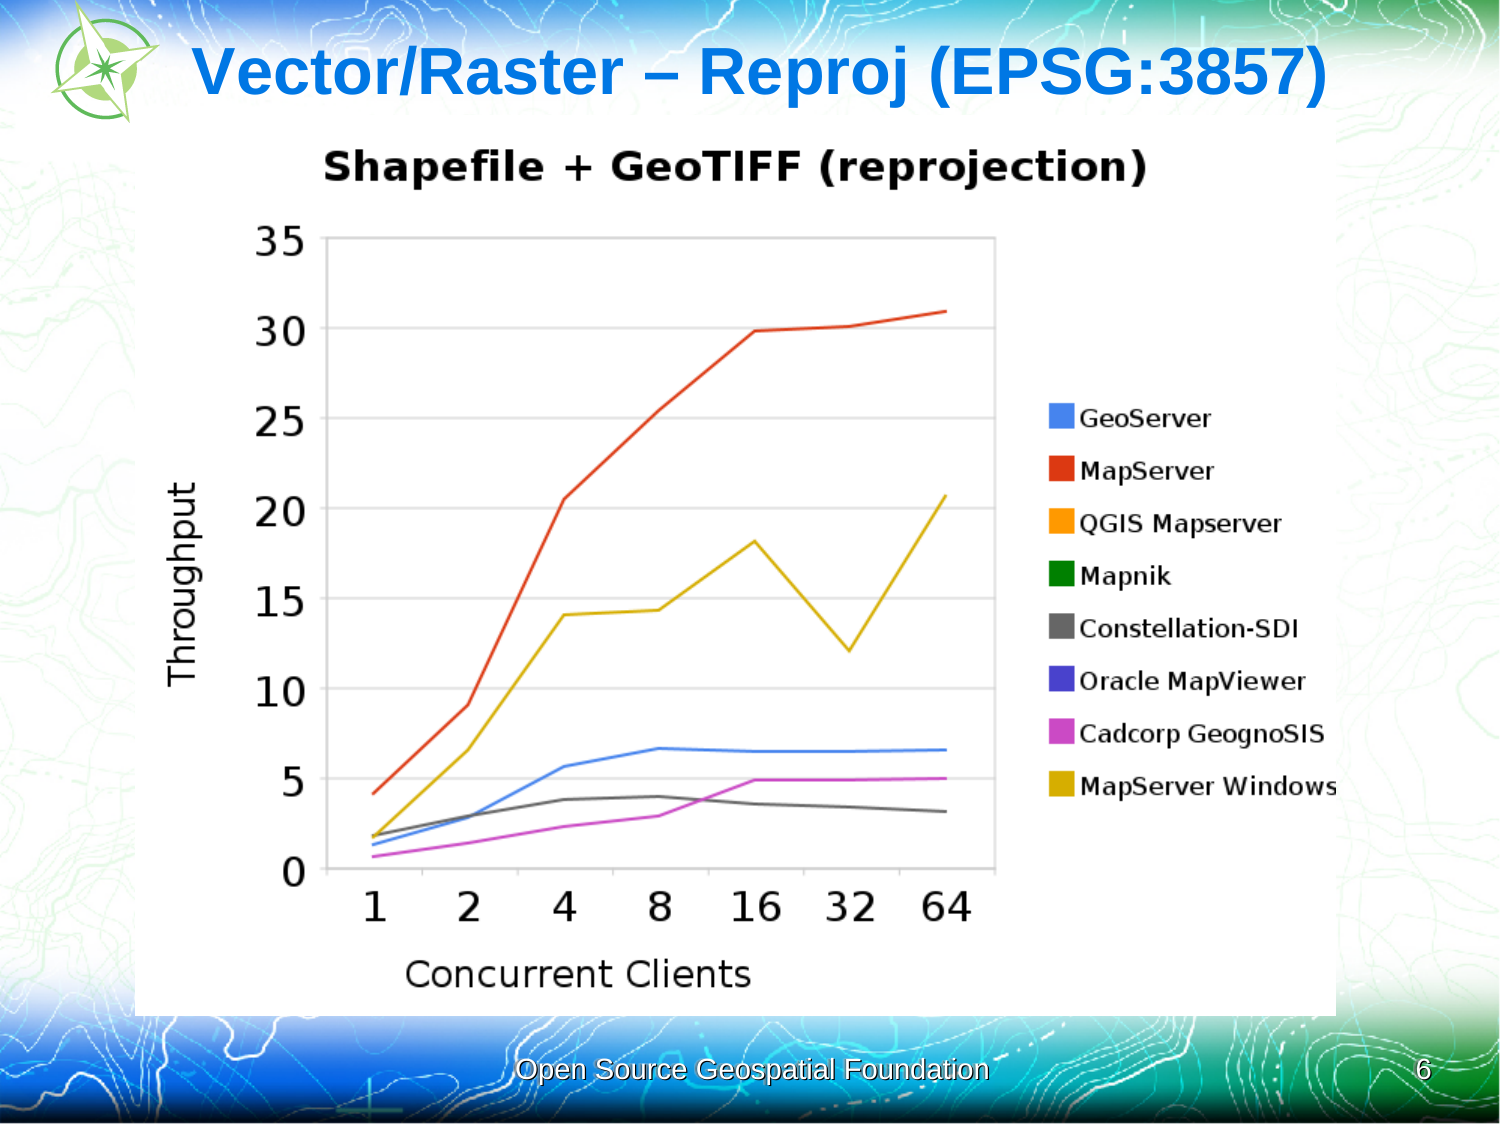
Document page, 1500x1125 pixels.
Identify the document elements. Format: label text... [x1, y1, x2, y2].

title Vector/Raster – Reproj (EPSG:3857) [177, 20, 1477, 122]
picture [0, 0, 1500, 1125]
